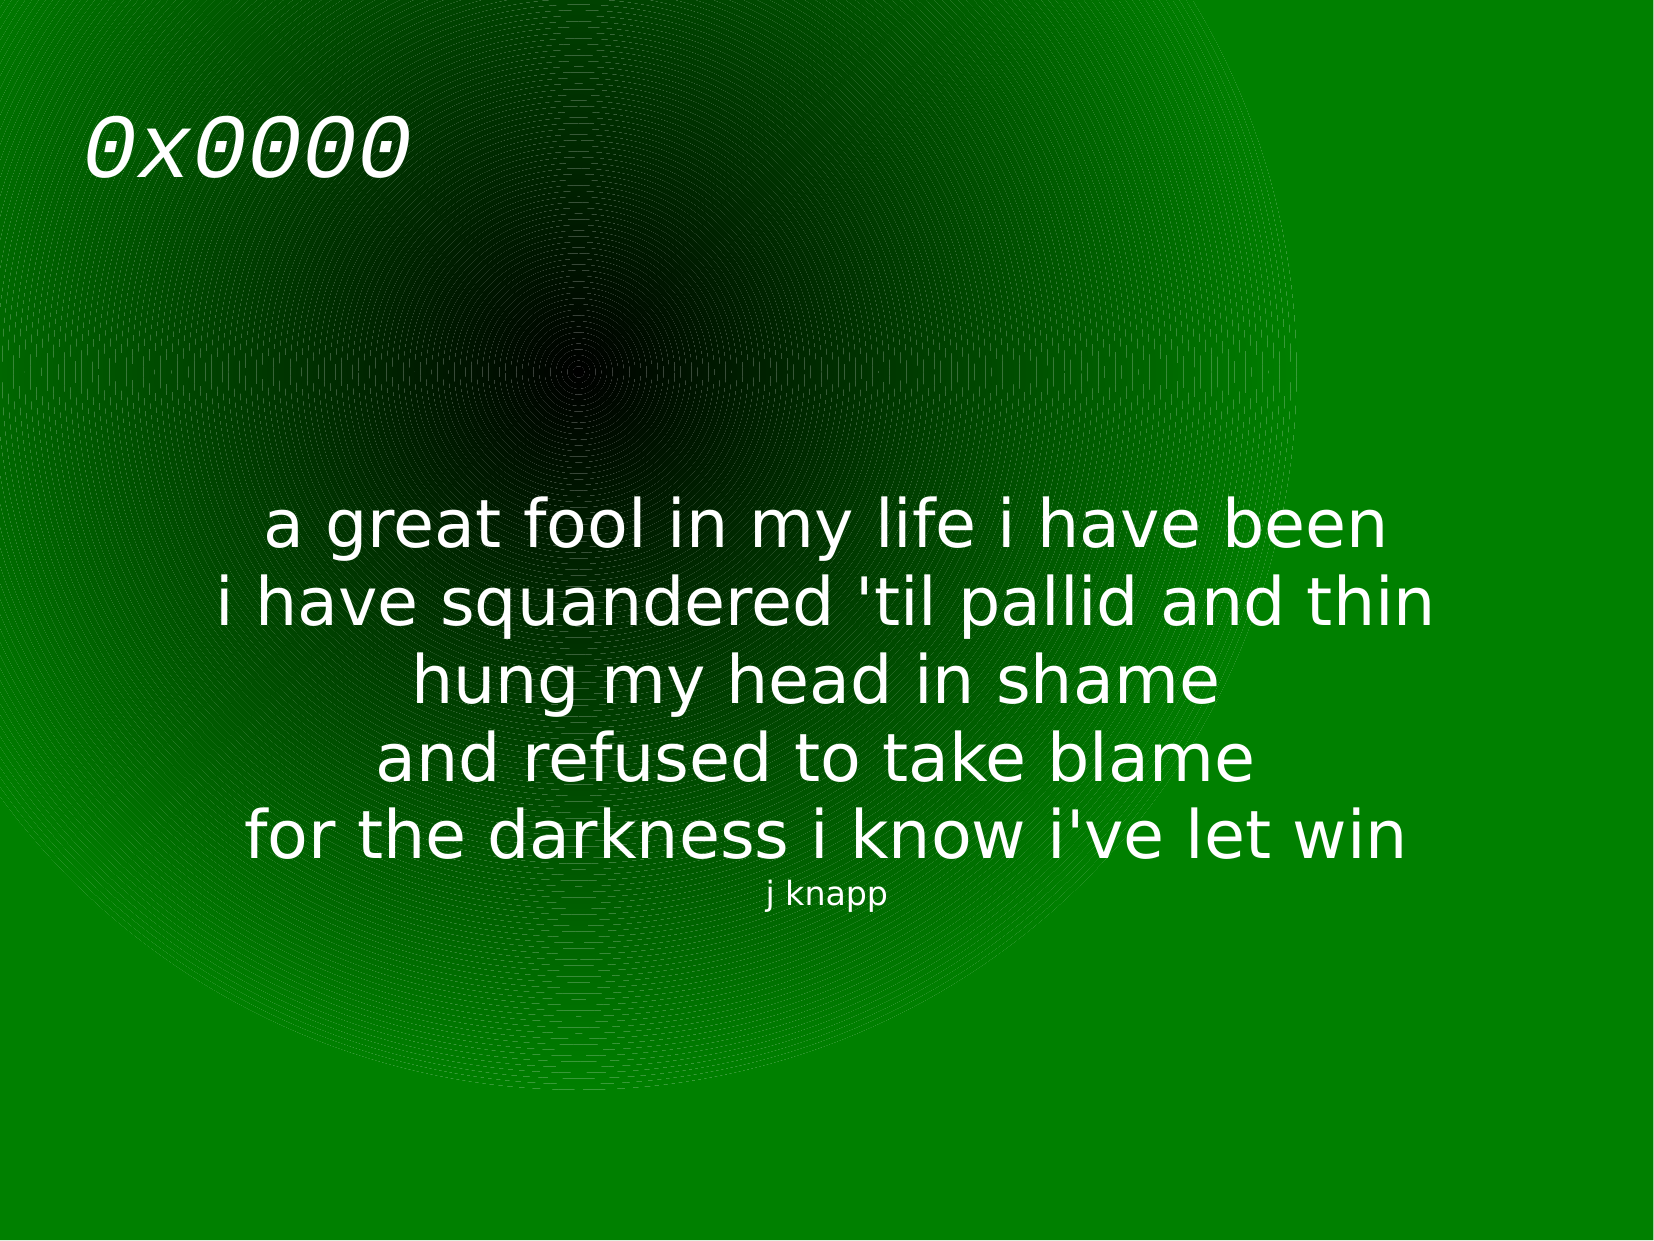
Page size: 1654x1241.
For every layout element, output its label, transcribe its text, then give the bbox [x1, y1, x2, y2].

title 0x0000 [82, 56, 1571, 250]
subtitle a great fool in my life i have been i have squandered 'til pallid and thin hung my head in shame and refused to take blame for the darkness i know i've let win j knapp [82, 297, 1571, 1102]
